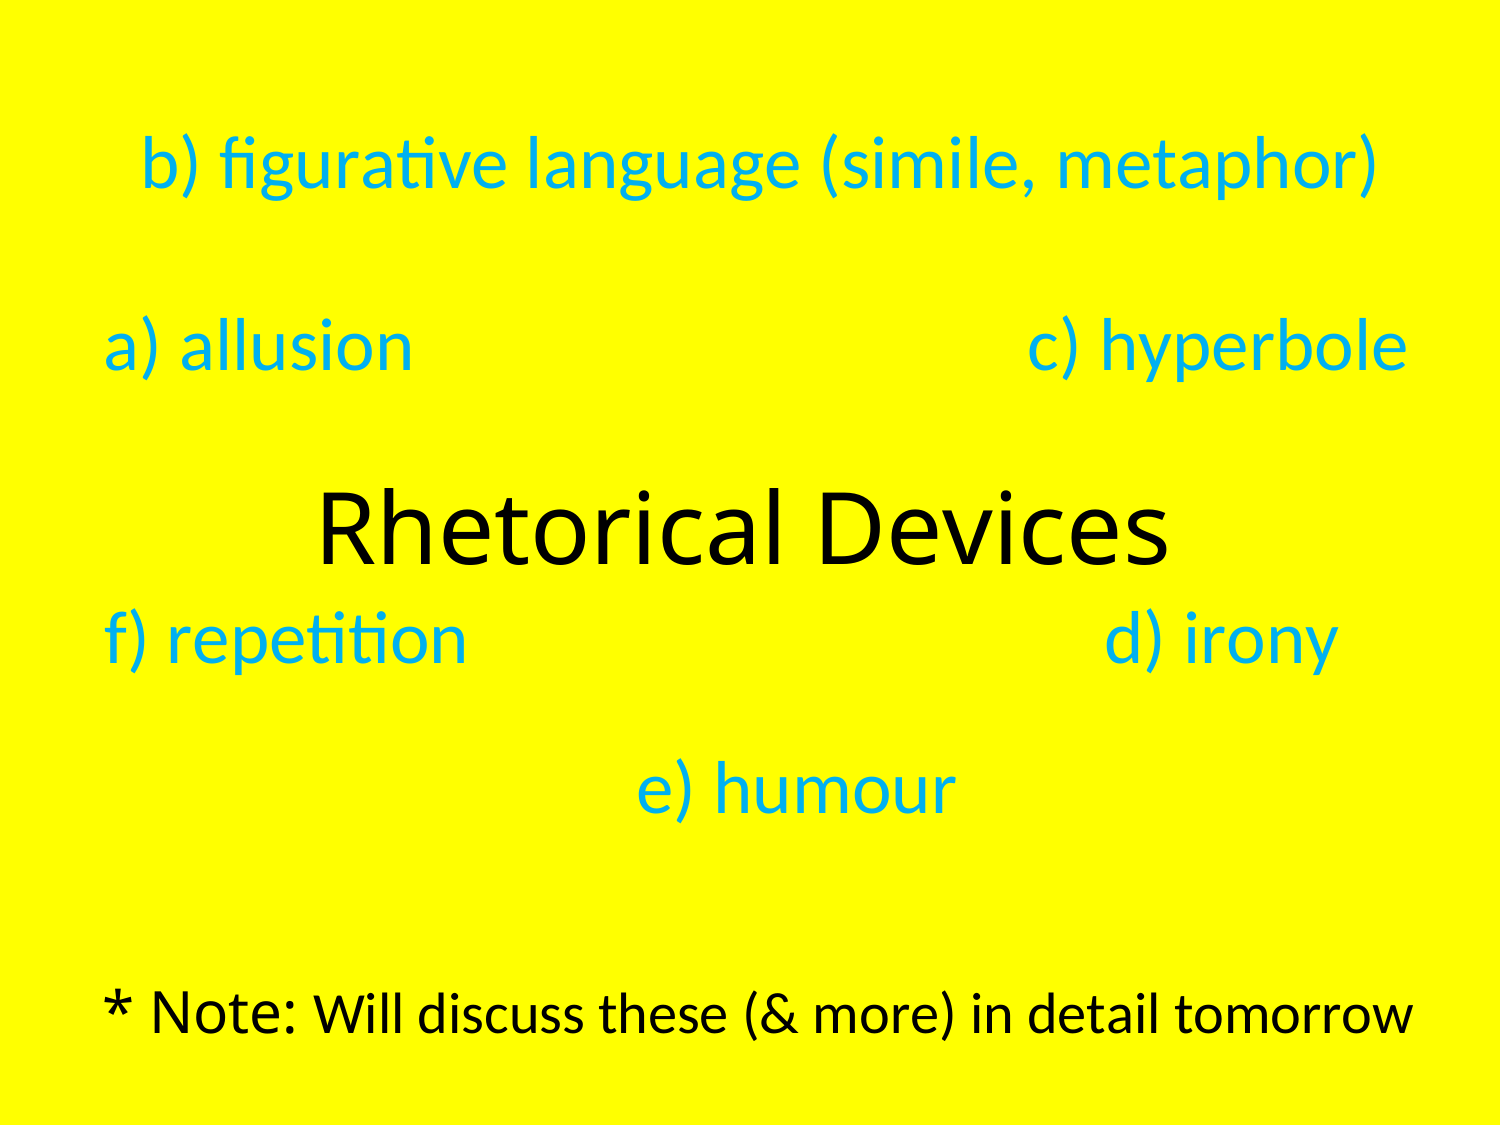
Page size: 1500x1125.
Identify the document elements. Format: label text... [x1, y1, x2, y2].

text_box Rhetorical Devices [150, 450, 1363, 602]
text_box d) irony [1089, 600, 1355, 691]
text_box e) humour [621, 750, 973, 841]
text_box c) hyperbole [1012, 306, 1425, 398]
text_box a) allusion [88, 306, 430, 398]
text_box b) figurative language (simile, metaphor) [125, 125, 1397, 216]
text_box f) repetition [89, 600, 502, 691]
text_box * Note: Will discuss these (& more) in detail tomorrow [87, 964, 1430, 1059]
